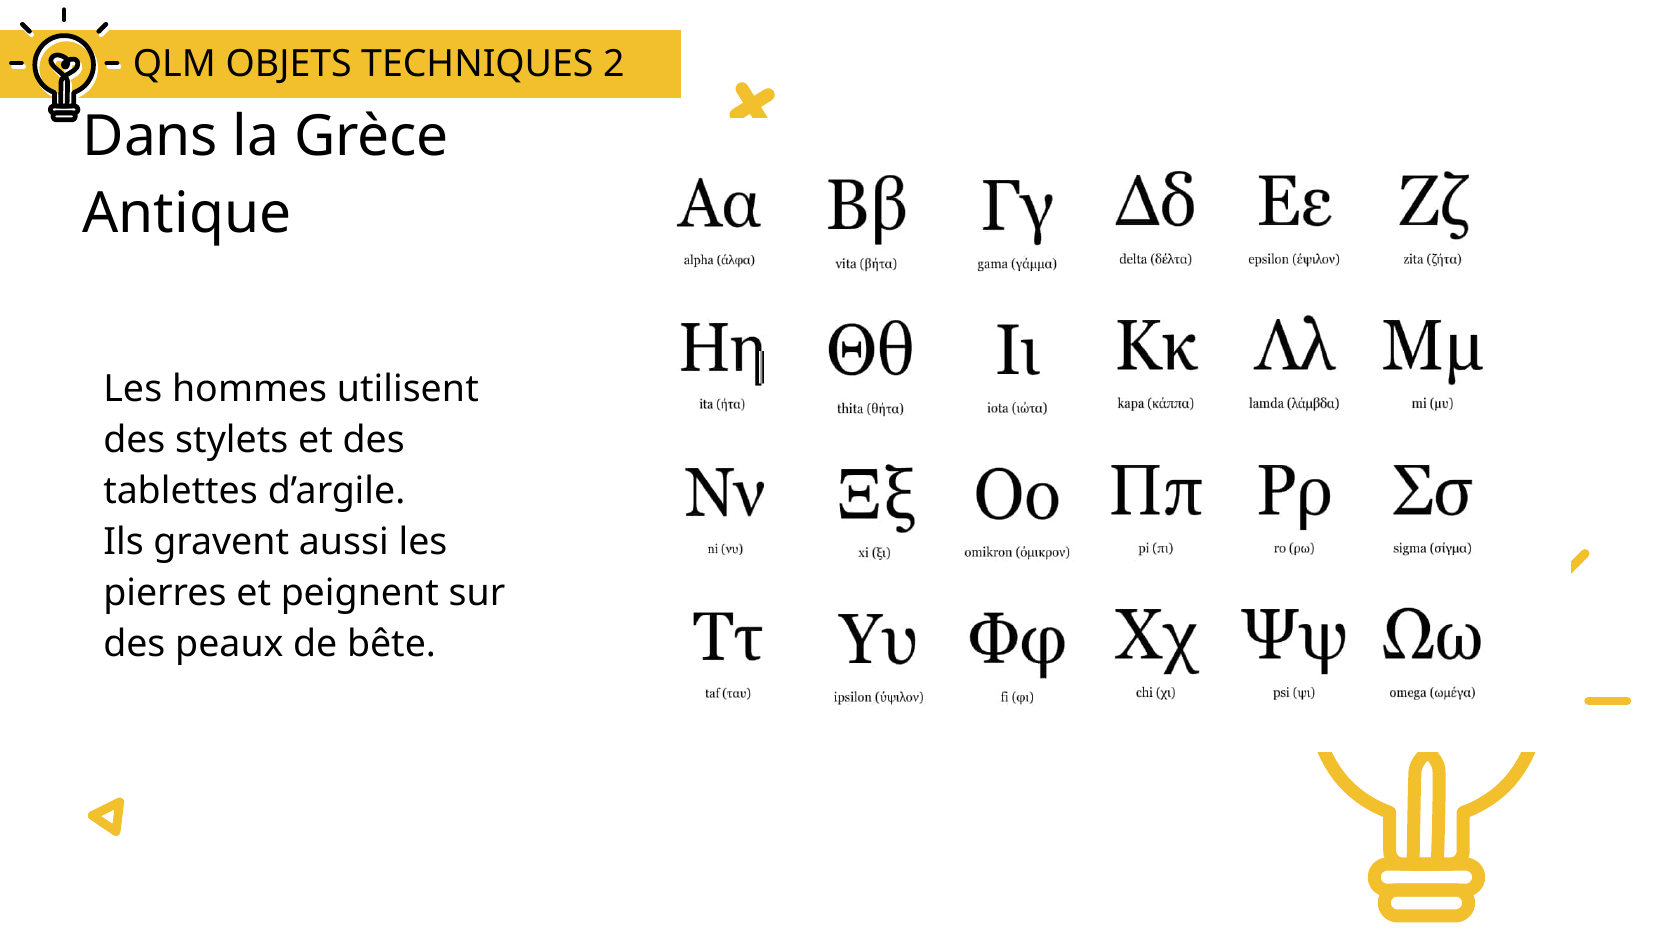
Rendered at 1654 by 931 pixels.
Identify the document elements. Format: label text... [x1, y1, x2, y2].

text_box Les hommes utilisent des stylets et des tablettes d’argile. Ils gravent aussi les pierres et peignent sur des peaux de bête. [88, 354, 562, 768]
text_box QLM OBJETS TECHNIQUES 2 [118, 29, 650, 96]
picture [620, 118, 1571, 752]
title Dans la Grèce Antique [82, 94, 1571, 250]
